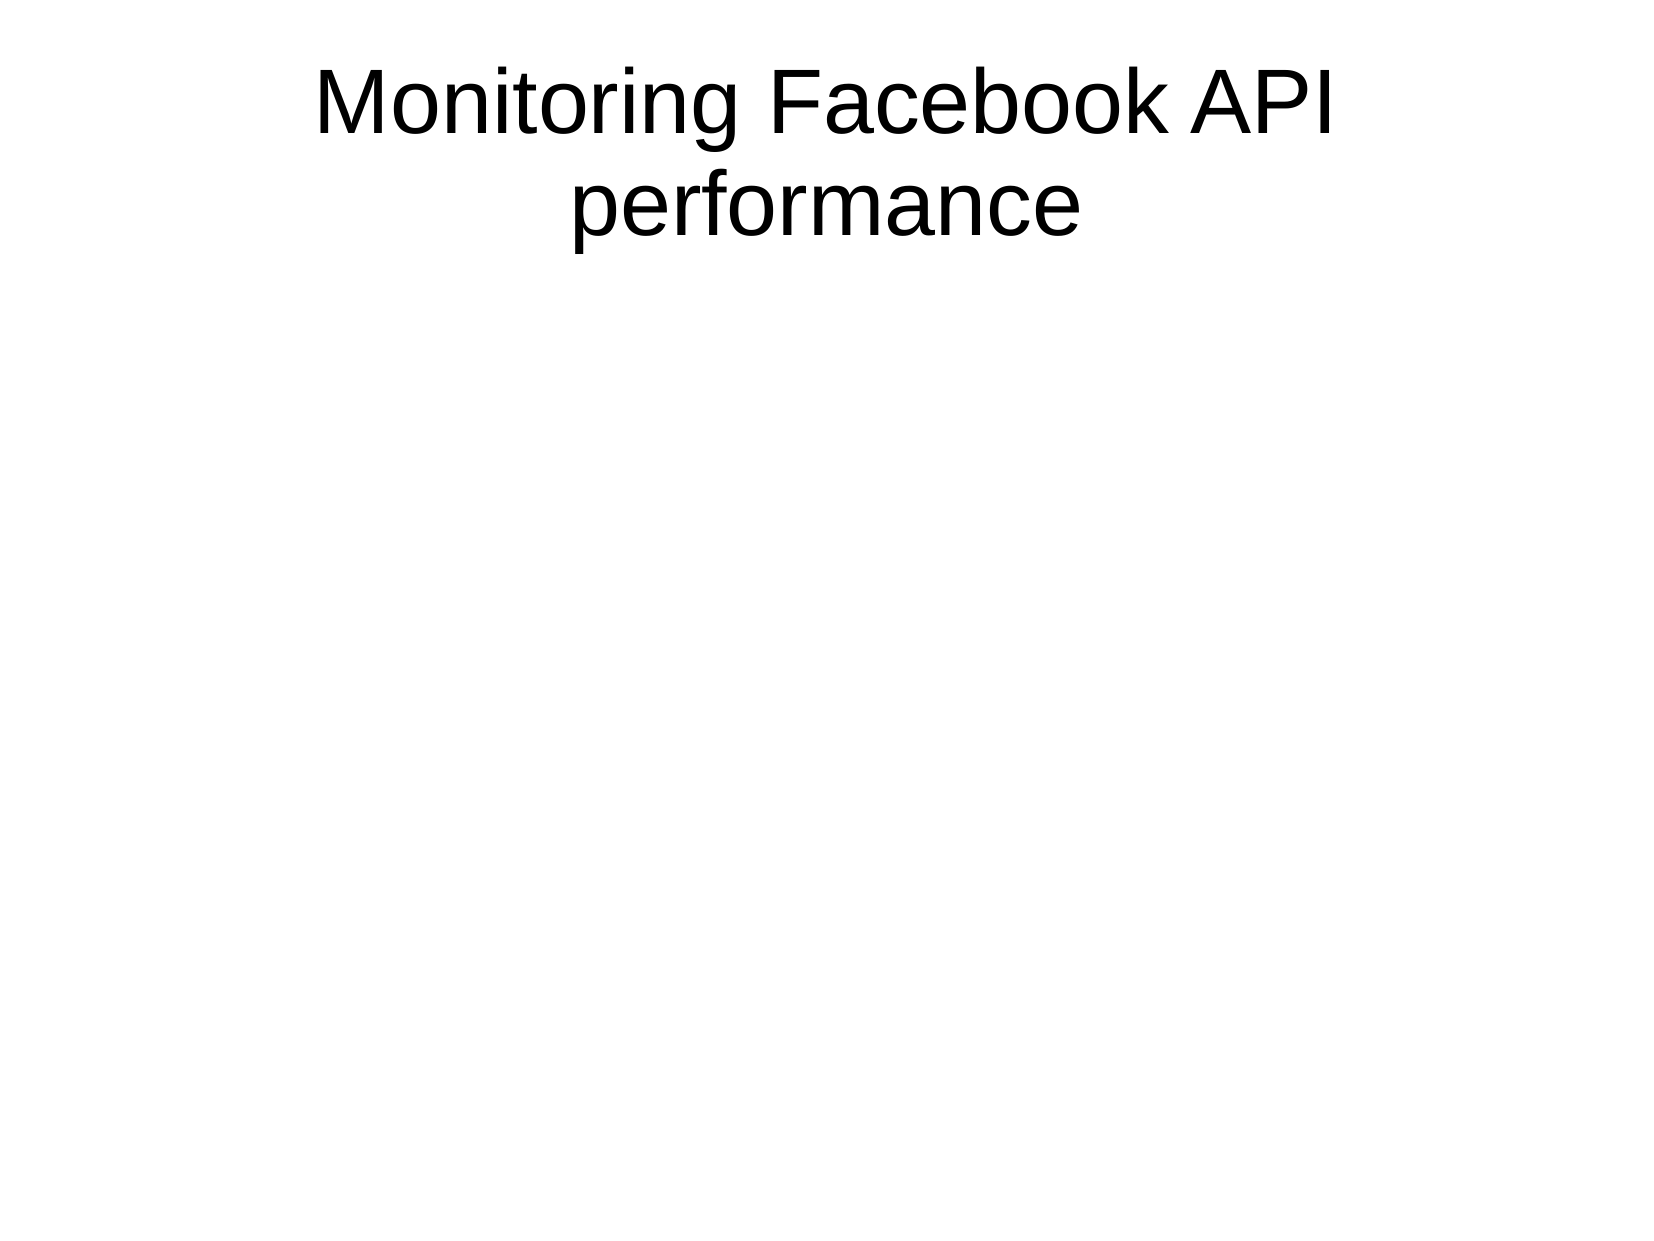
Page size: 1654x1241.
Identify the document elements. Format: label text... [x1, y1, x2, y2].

title Monitoring Facebook API performance [82, 49, 1571, 257]
